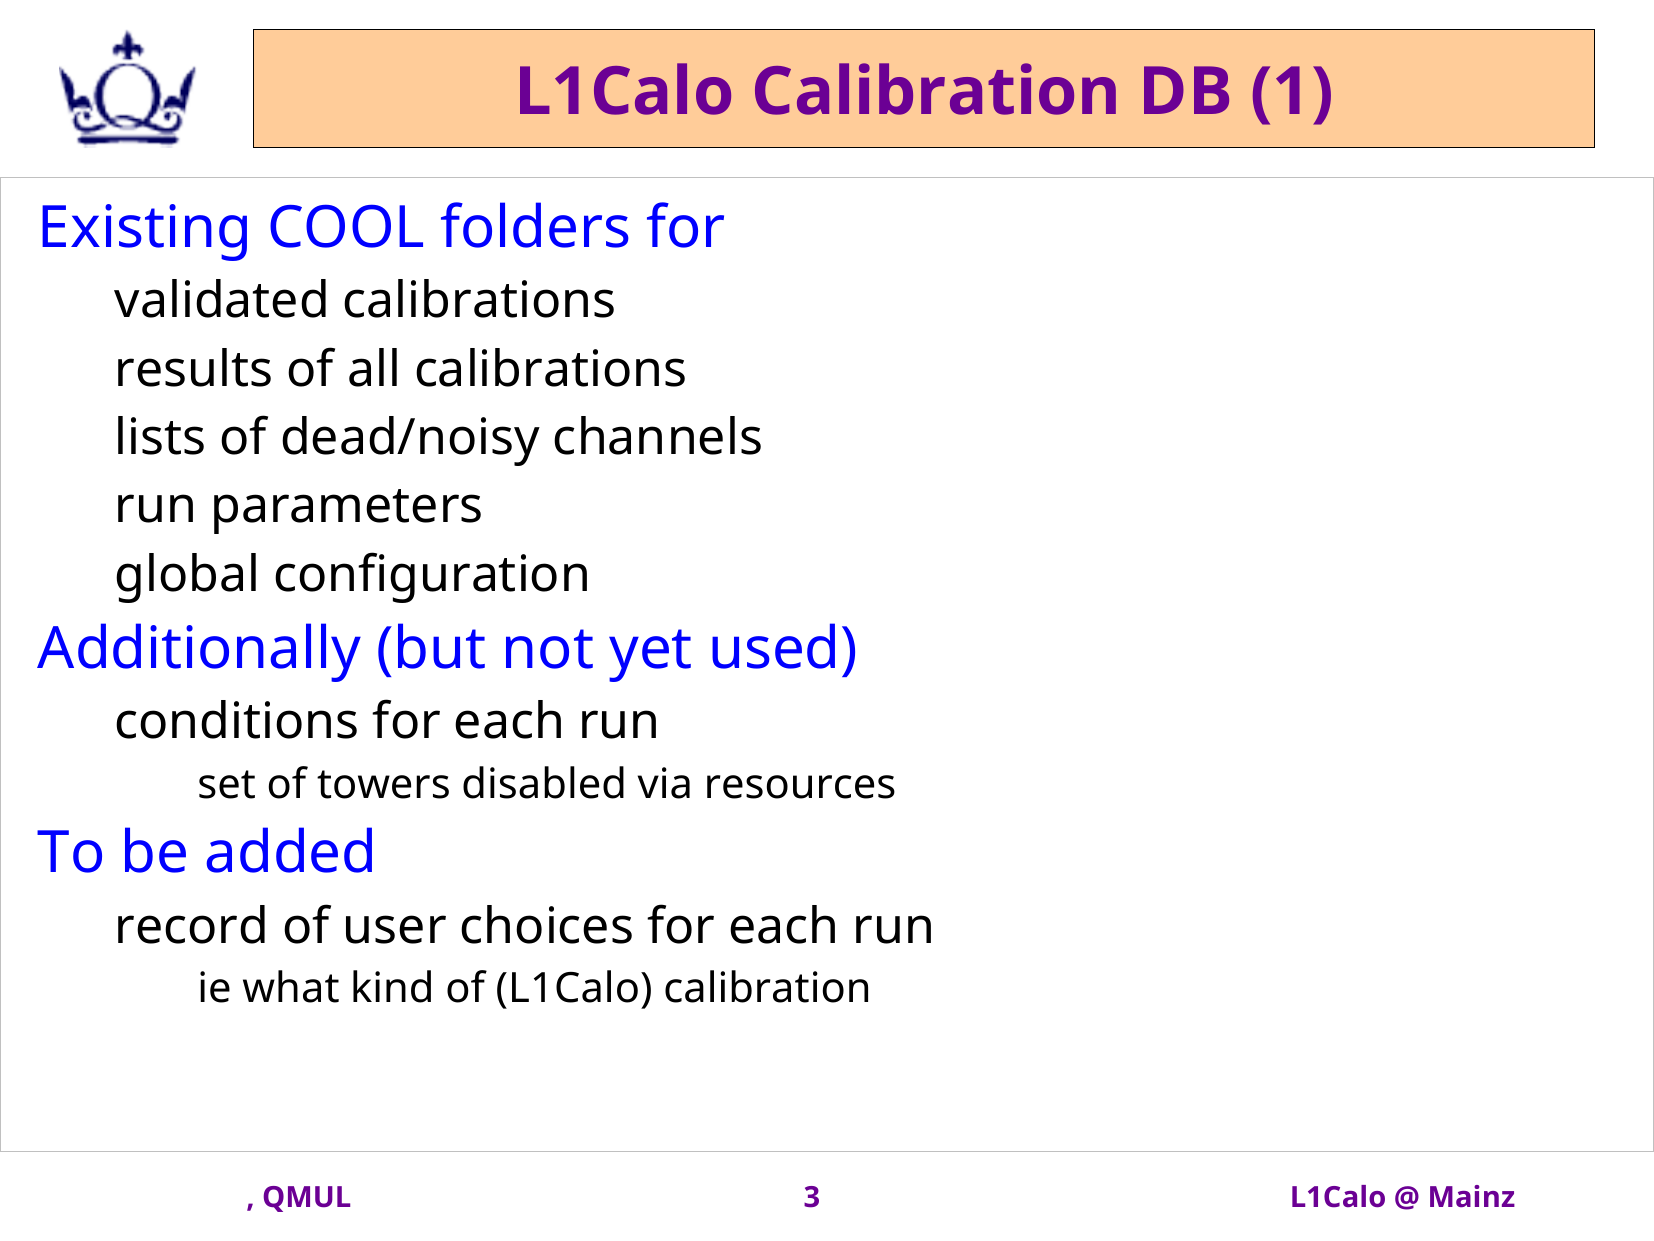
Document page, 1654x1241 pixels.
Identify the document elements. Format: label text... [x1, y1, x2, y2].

picture [59, 29, 200, 148]
title L1Calo Calibration DB (1) [253, 29, 1595, 148]
list Existing COOL folders for validated calibrations results of all calibrations lists of dead/noisy channels run parameters global configuration Additionally (but not yet used) conditions for each run set of towers disabled via resources To be added record of user choices for each run ie what kind of (L1Calo) calibration [20, 185, 1632, 1152]
